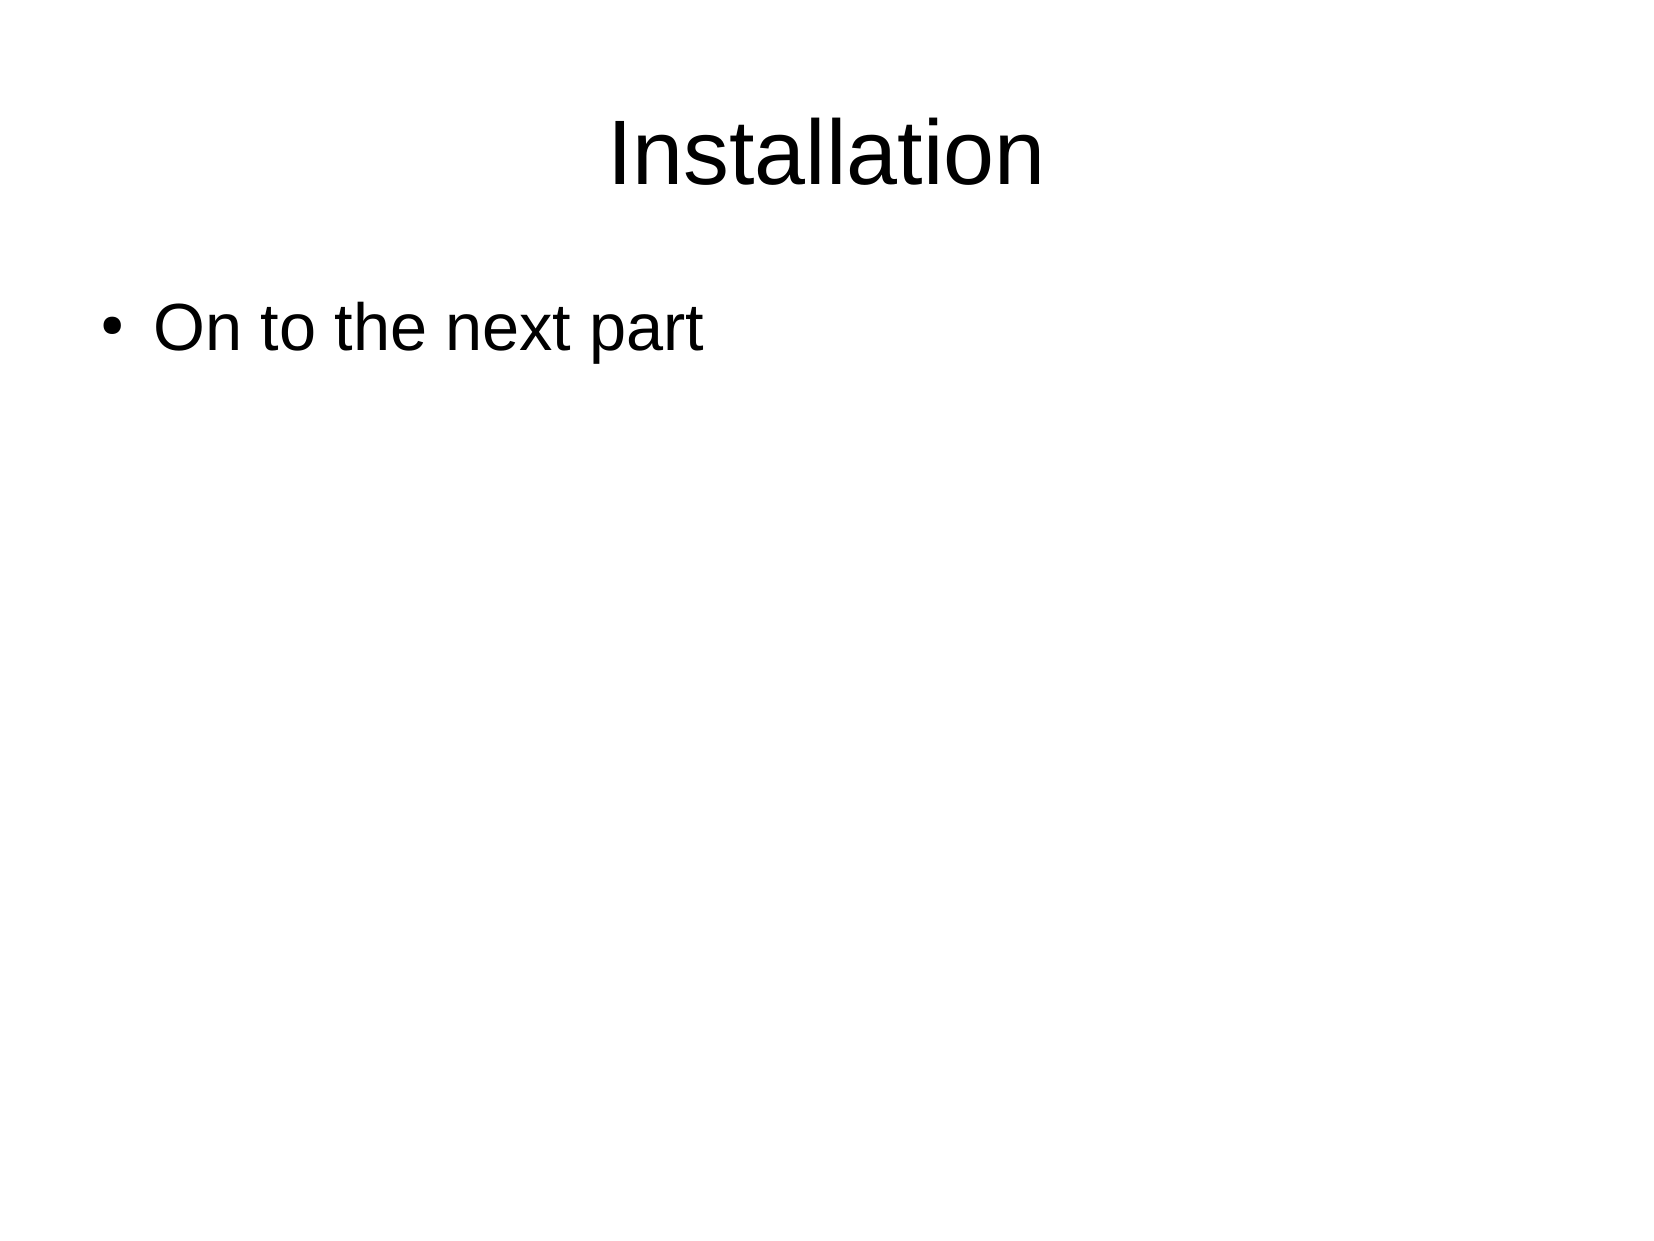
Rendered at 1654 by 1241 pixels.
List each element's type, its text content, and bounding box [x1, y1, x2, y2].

title Installation [82, 49, 1571, 257]
list On to the next part [82, 290, 1571, 1109]
